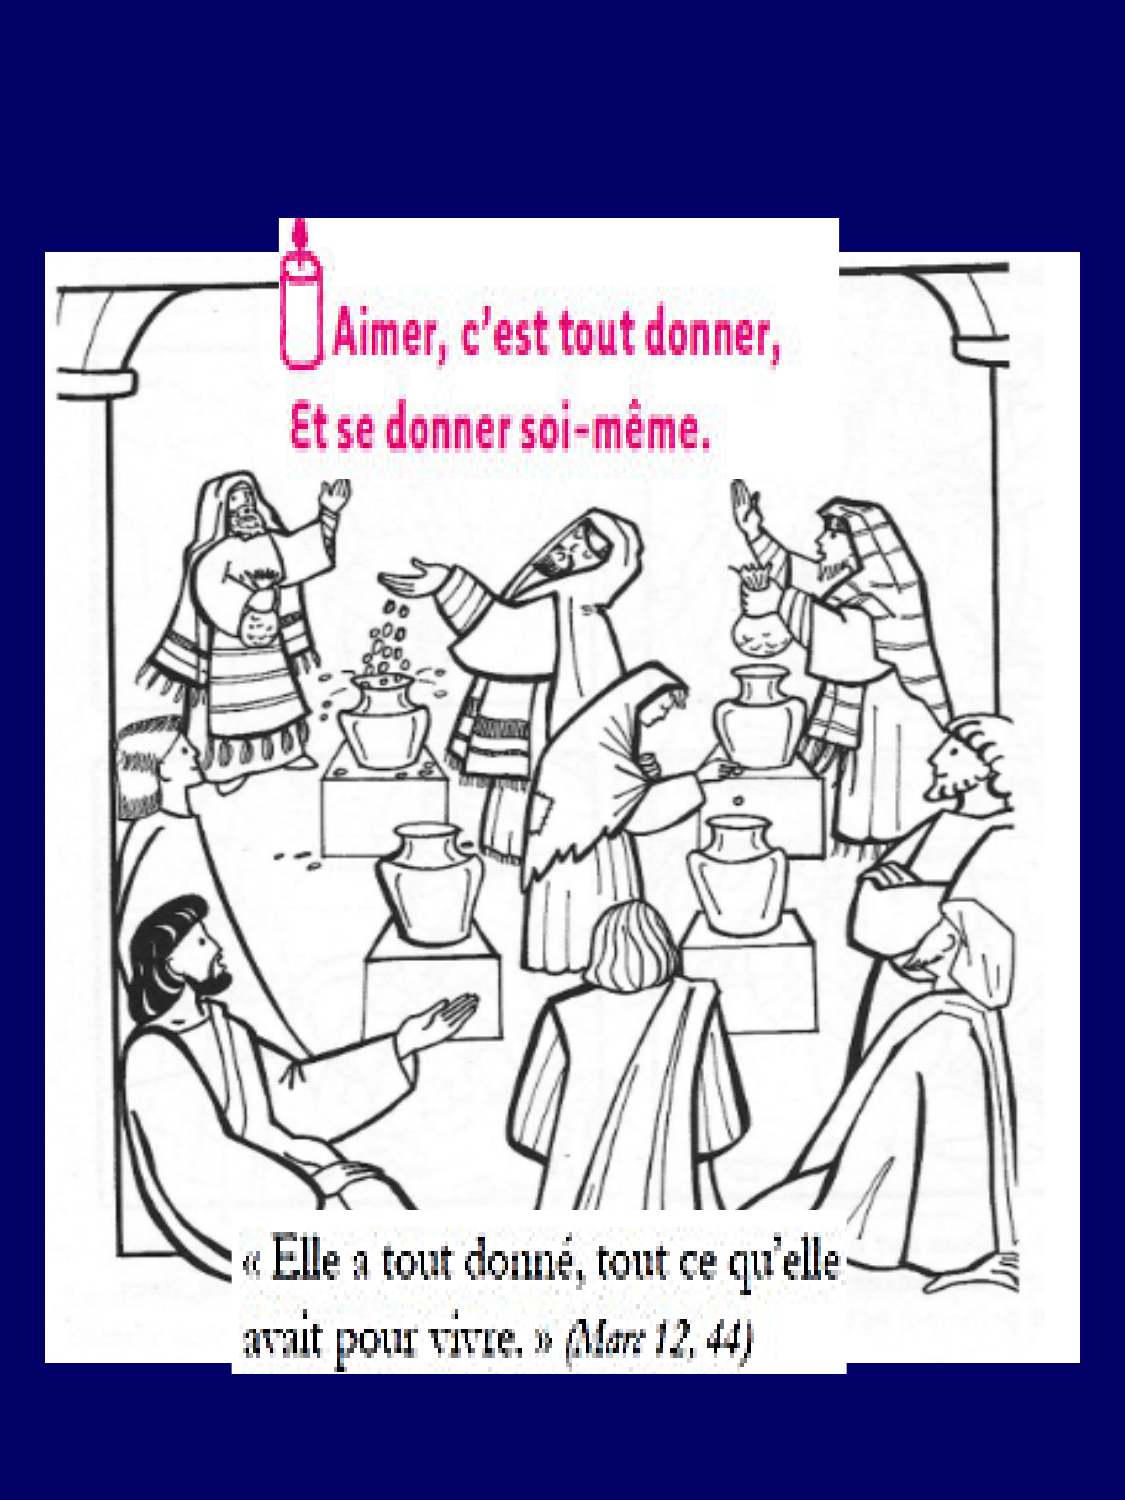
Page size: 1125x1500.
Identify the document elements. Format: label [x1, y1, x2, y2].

picture [45, 218, 1080, 1374]
